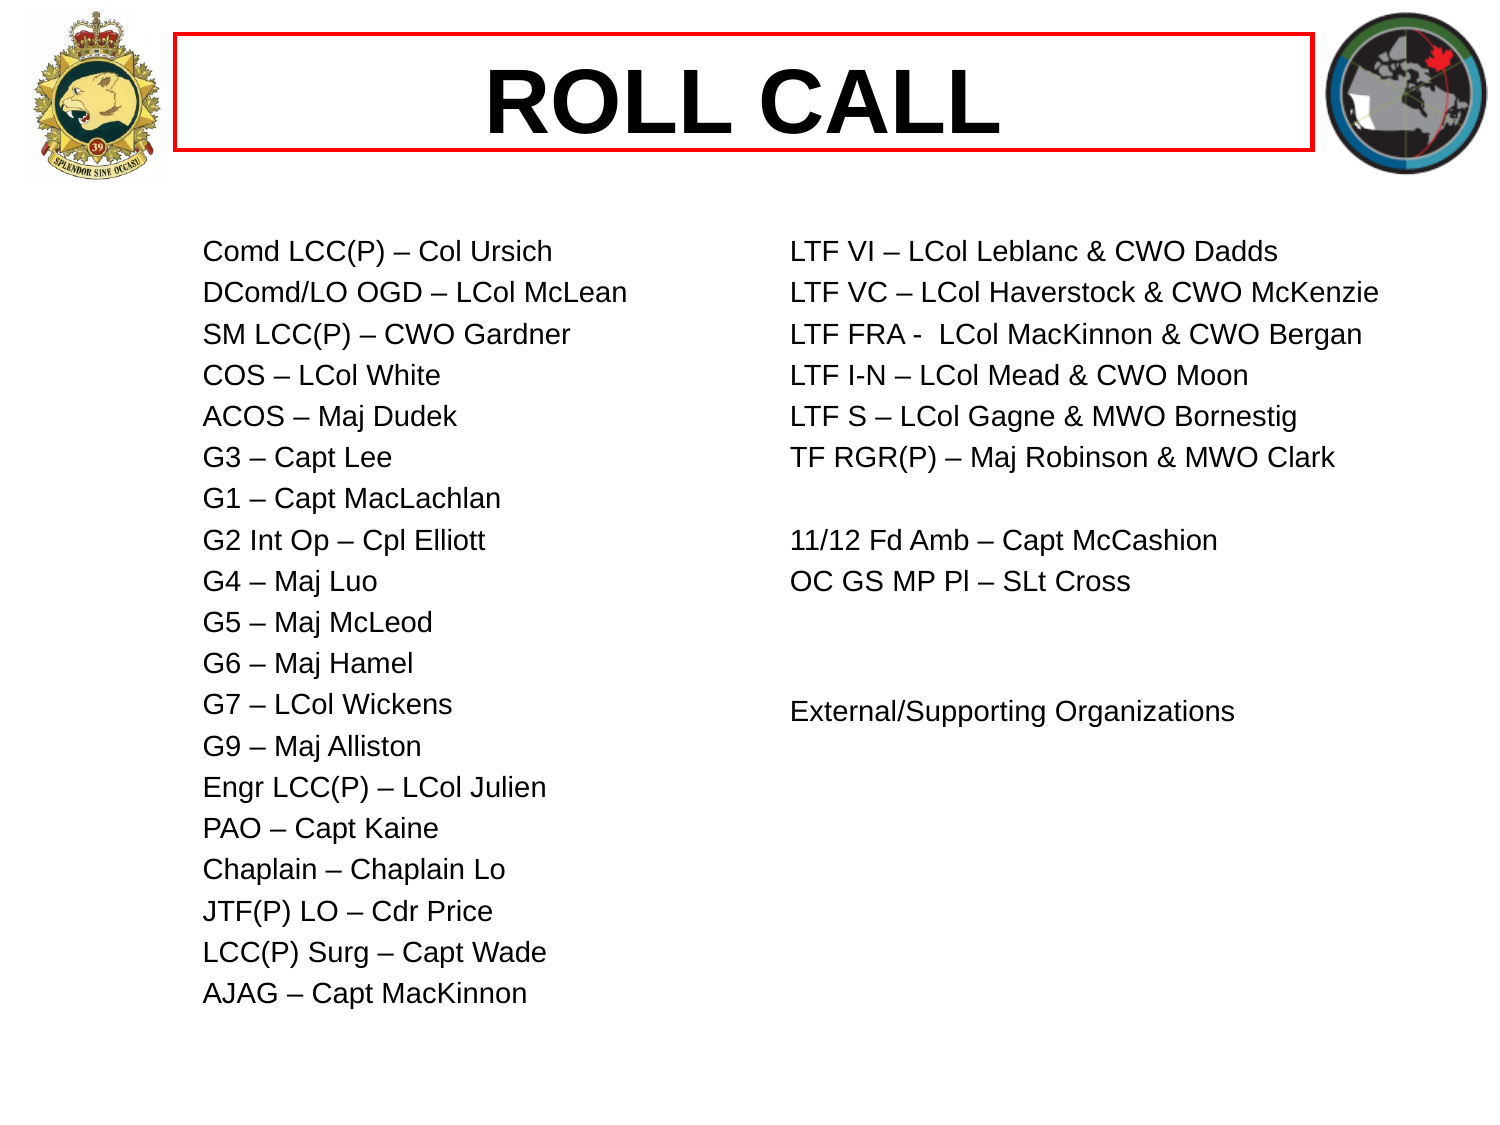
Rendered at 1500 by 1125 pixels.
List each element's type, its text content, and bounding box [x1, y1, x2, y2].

subtitle Comd LCC(P) – Col Ursich DComd/LO OGD – LCol McLean SM LCC(P) – CWO Gardner COS – LCol White ACOS – Maj Dudek G3 – Capt Lee G1 – Capt MacLachlan G2 Int Op – Cpl Elliott G4 – Maj Luo G5 – Maj McLeod G6 – Maj Hamel G7 – LCol Wickens G9 – Maj Alliston Engr LCC(P) – LCol Julien PAO – Capt Kaine Chaplain – Chaplain Lo JTF(P) LO – Cdr Price LCC(P) Surg – Capt Wade AJAG – Capt MacKinnon [187, 224, 738, 1075]
text_box LTF VI – LCol Leblanc & CWO Dadds LTF VC – LCol Haverstock & CWO McKenzie LTF FRA - LCol MacKinnon & CWO Bergan LTF I-N – LCol Mead & CWO Moon LTF S – LCol Gagne & MWO Bornestig TF RGR(P) – Maj Robinson & MWO Clark 11/12 Fd Amb – Capt McCashion OC GS MP Pl – SLt Cross External/Supporting Organizations [774, 224, 1400, 663]
title ROLL CALL [174, 34, 1313, 150]
